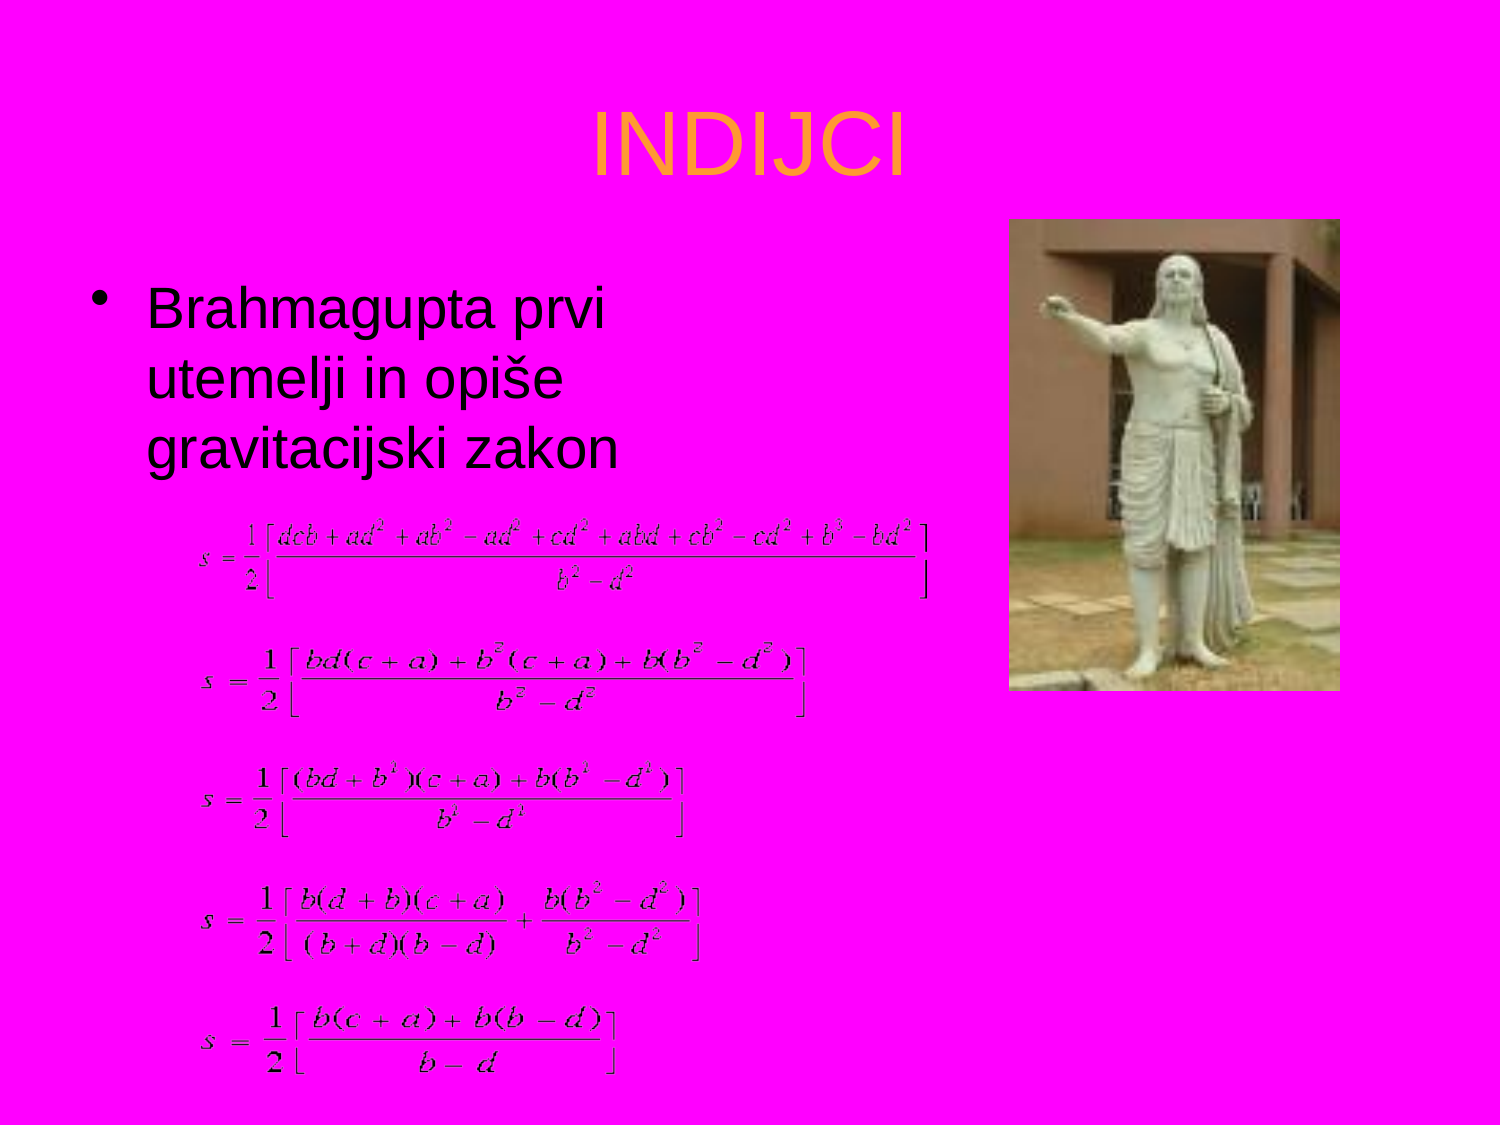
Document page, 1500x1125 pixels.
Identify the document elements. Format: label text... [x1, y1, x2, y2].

picture [194, 515, 927, 1080]
list Brahmagupta prvi utemelji in opiše gravitacijski zakon [75, 262, 738, 1005]
picture [1009, 219, 1340, 691]
title INDIJCI [75, 45, 1425, 233]
